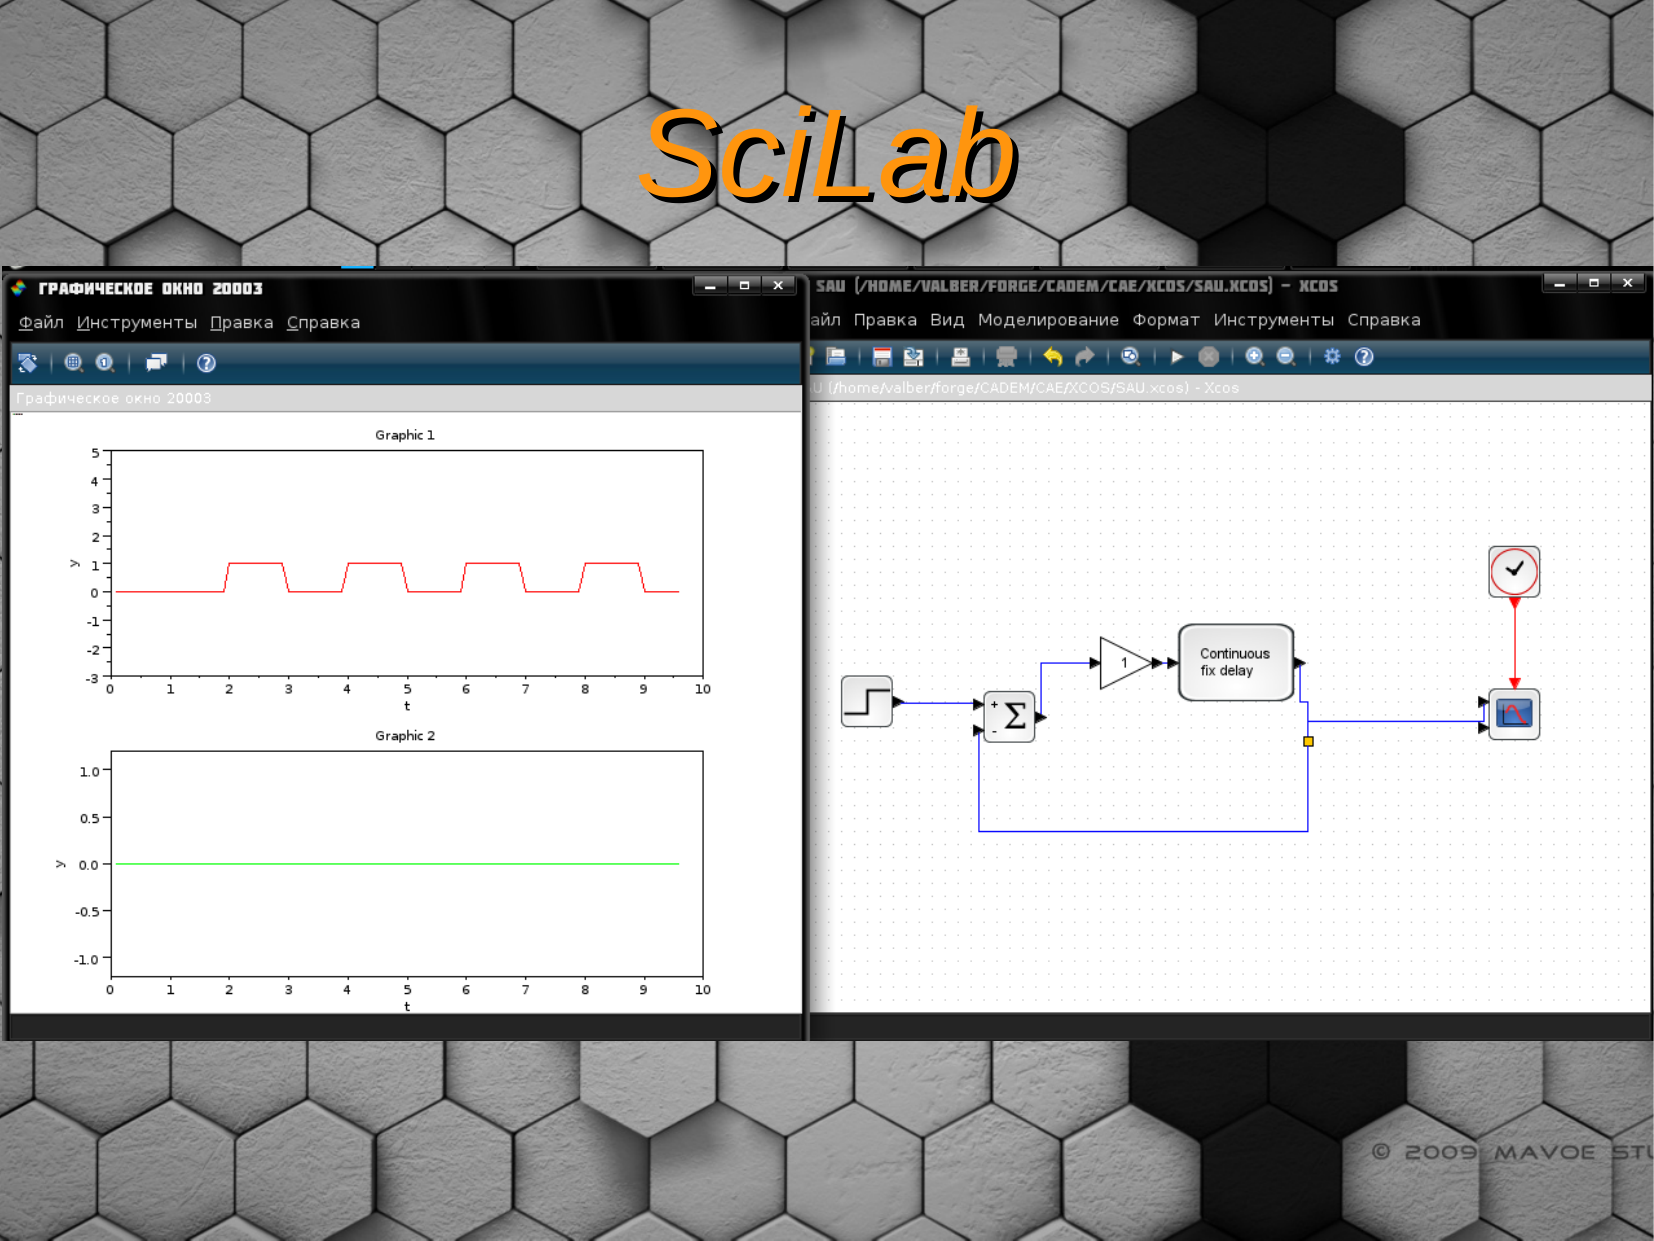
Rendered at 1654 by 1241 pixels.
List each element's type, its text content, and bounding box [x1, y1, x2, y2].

picture [0, 0, 1654, 1241]
title SciLab [82, 49, 1571, 257]
